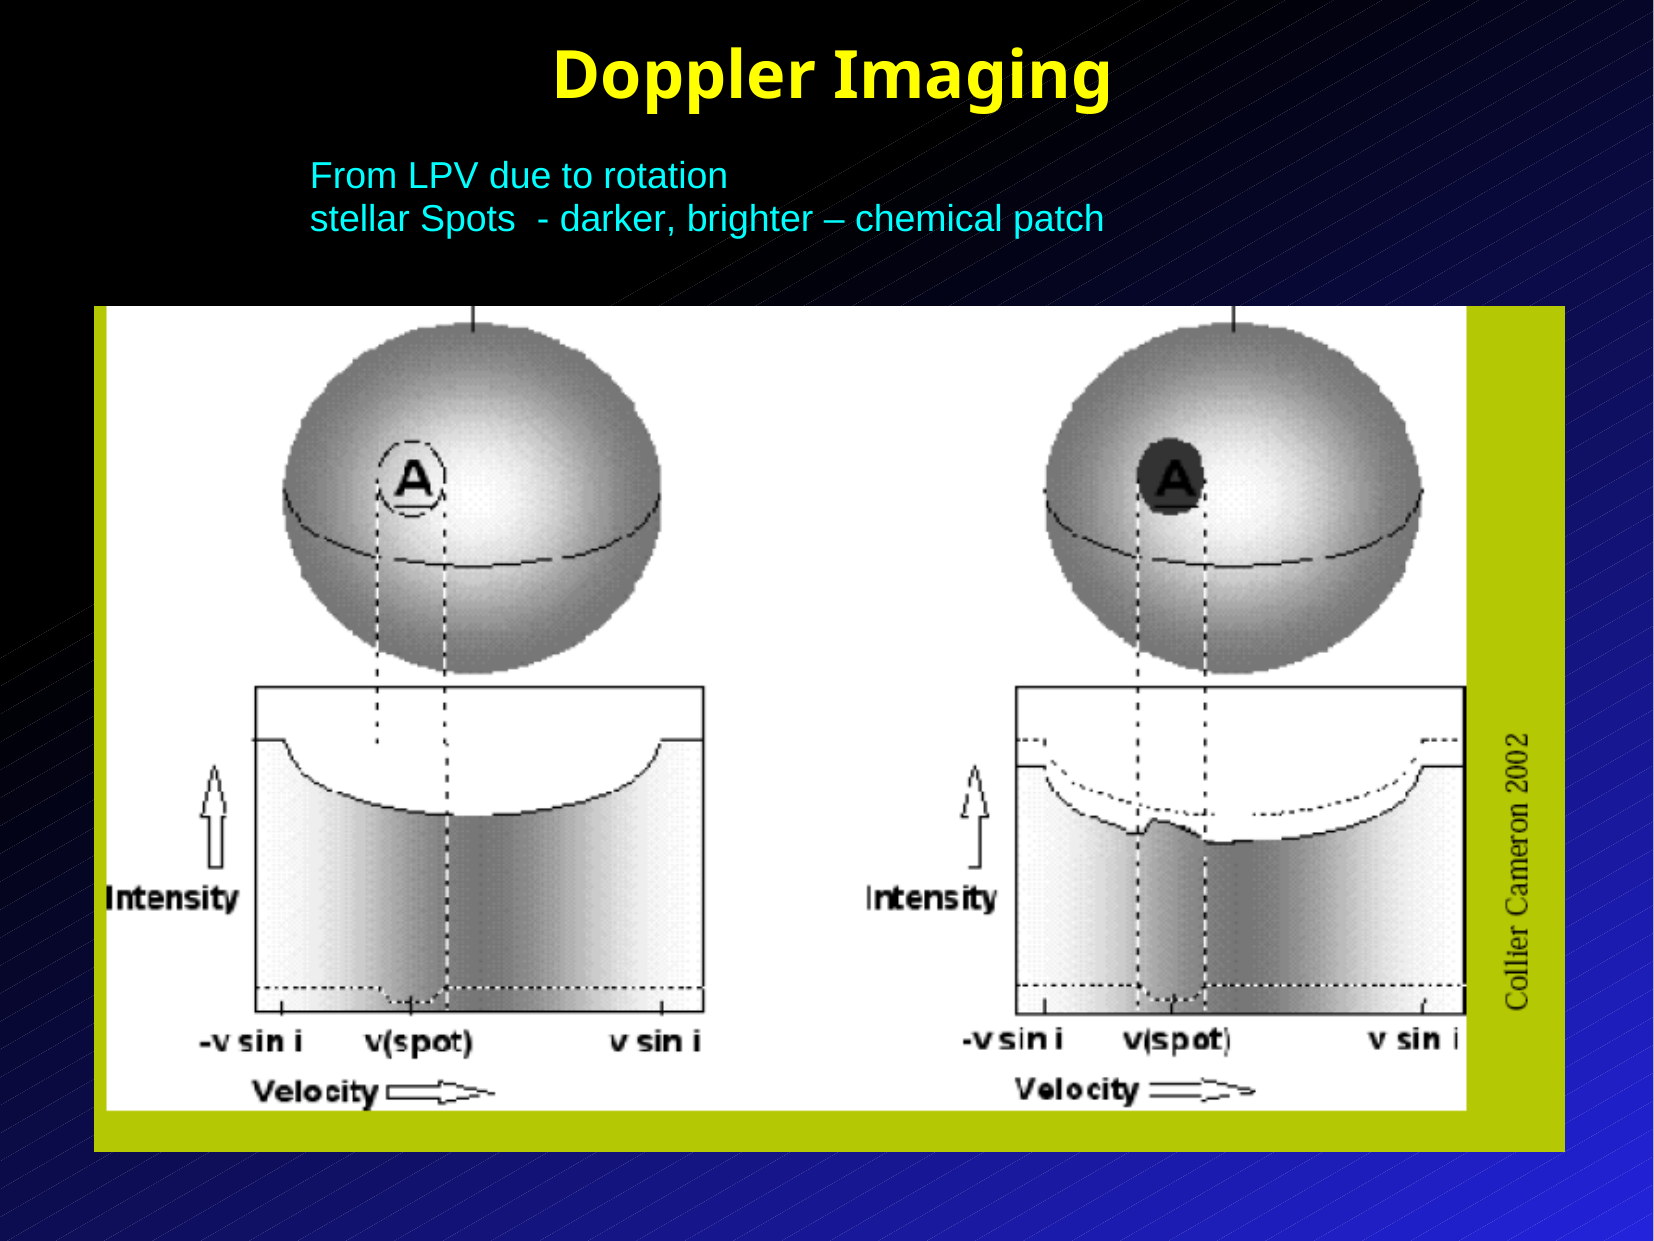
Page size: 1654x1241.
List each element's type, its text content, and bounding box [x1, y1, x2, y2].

text_box From LPV due to rotation stellar Spots - darker, brighter – chemical patch [295, 147, 1241, 250]
title Doppler Imaging [88, 27, 1577, 119]
picture [94, 306, 1565, 1152]
